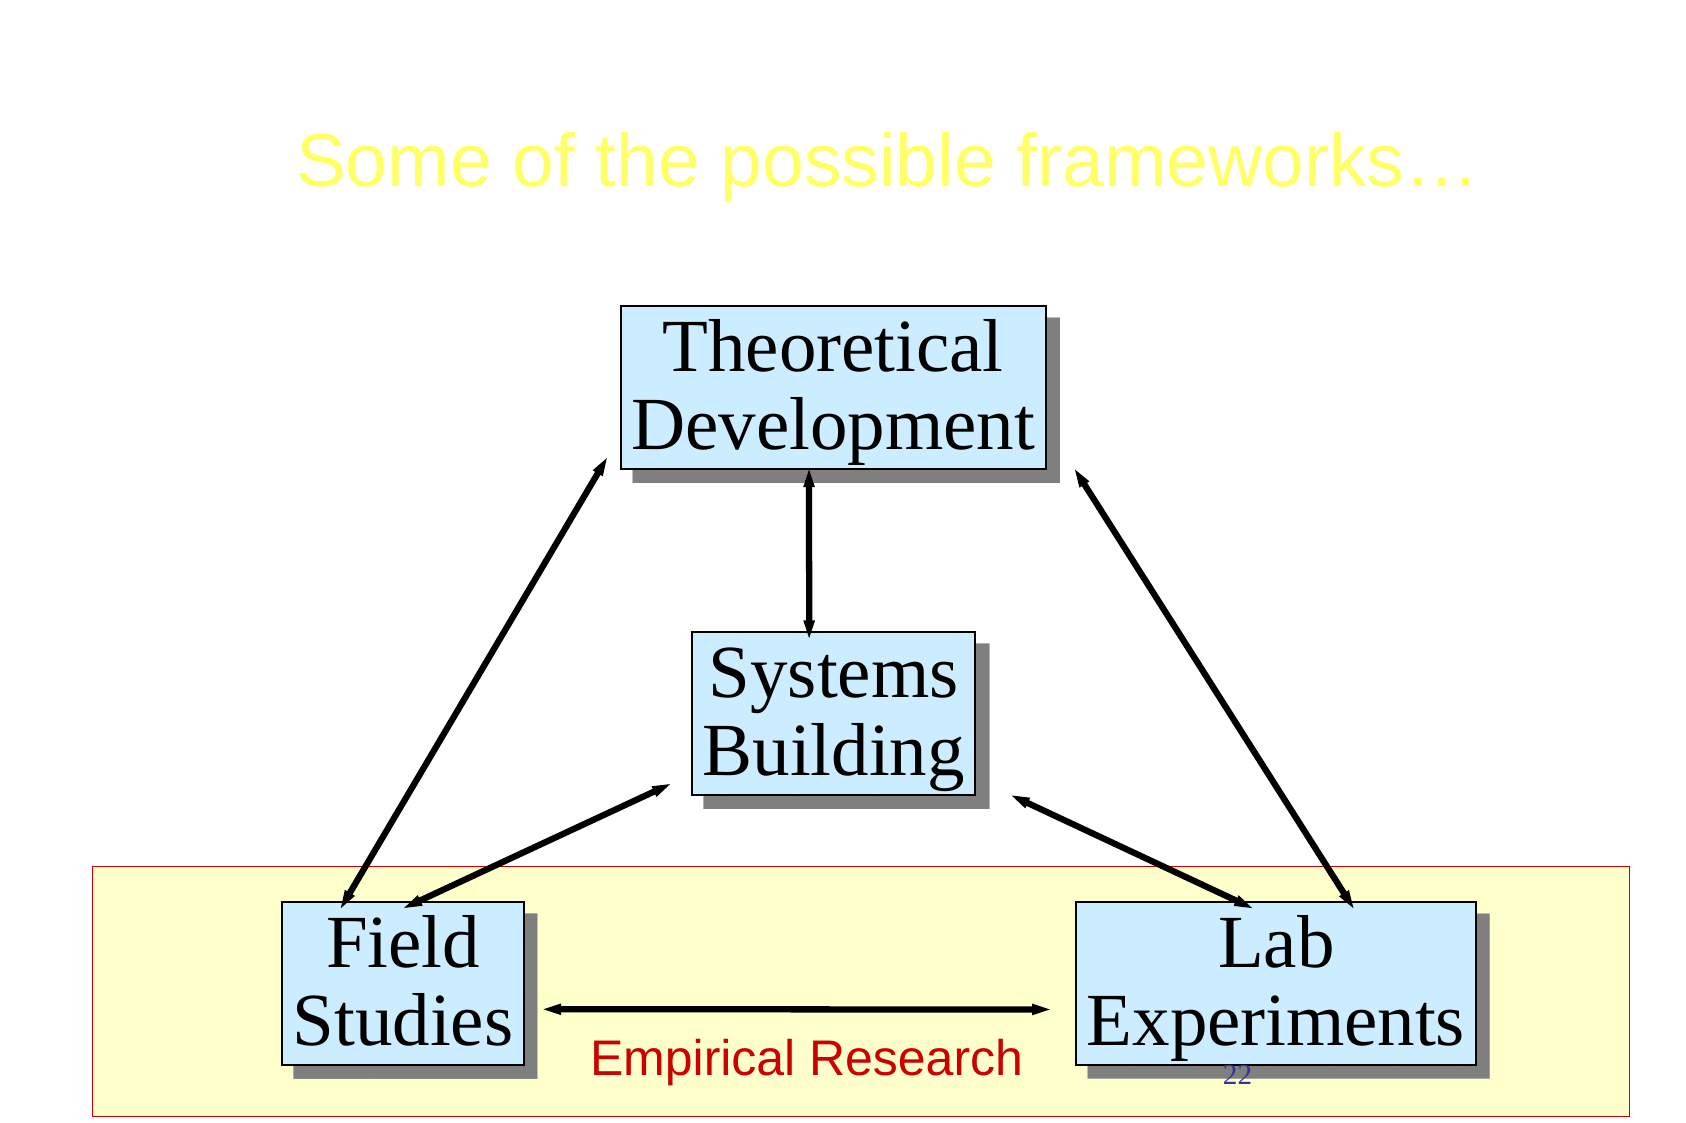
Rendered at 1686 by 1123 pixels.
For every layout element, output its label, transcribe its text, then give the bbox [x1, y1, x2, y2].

text_box [350, 867, 482, 902]
slide_number 4 [1207, 1048, 1560, 1123]
text_box Empirical Research [575, 1025, 1040, 1095]
text_box Field Studies [282, 902, 524, 1065]
text_box Theoretical Development [621, 306, 1046, 469]
text_box [1332, 867, 1629, 1117]
text_box [1174, 867, 1344, 902]
text_box Lab Experiments [1076, 902, 1476, 1065]
title Some of the possible frameworks… [280, 62, 1560, 250]
text_box Systems Building [692, 632, 975, 795]
text_box [92, 867, 1229, 1117]
